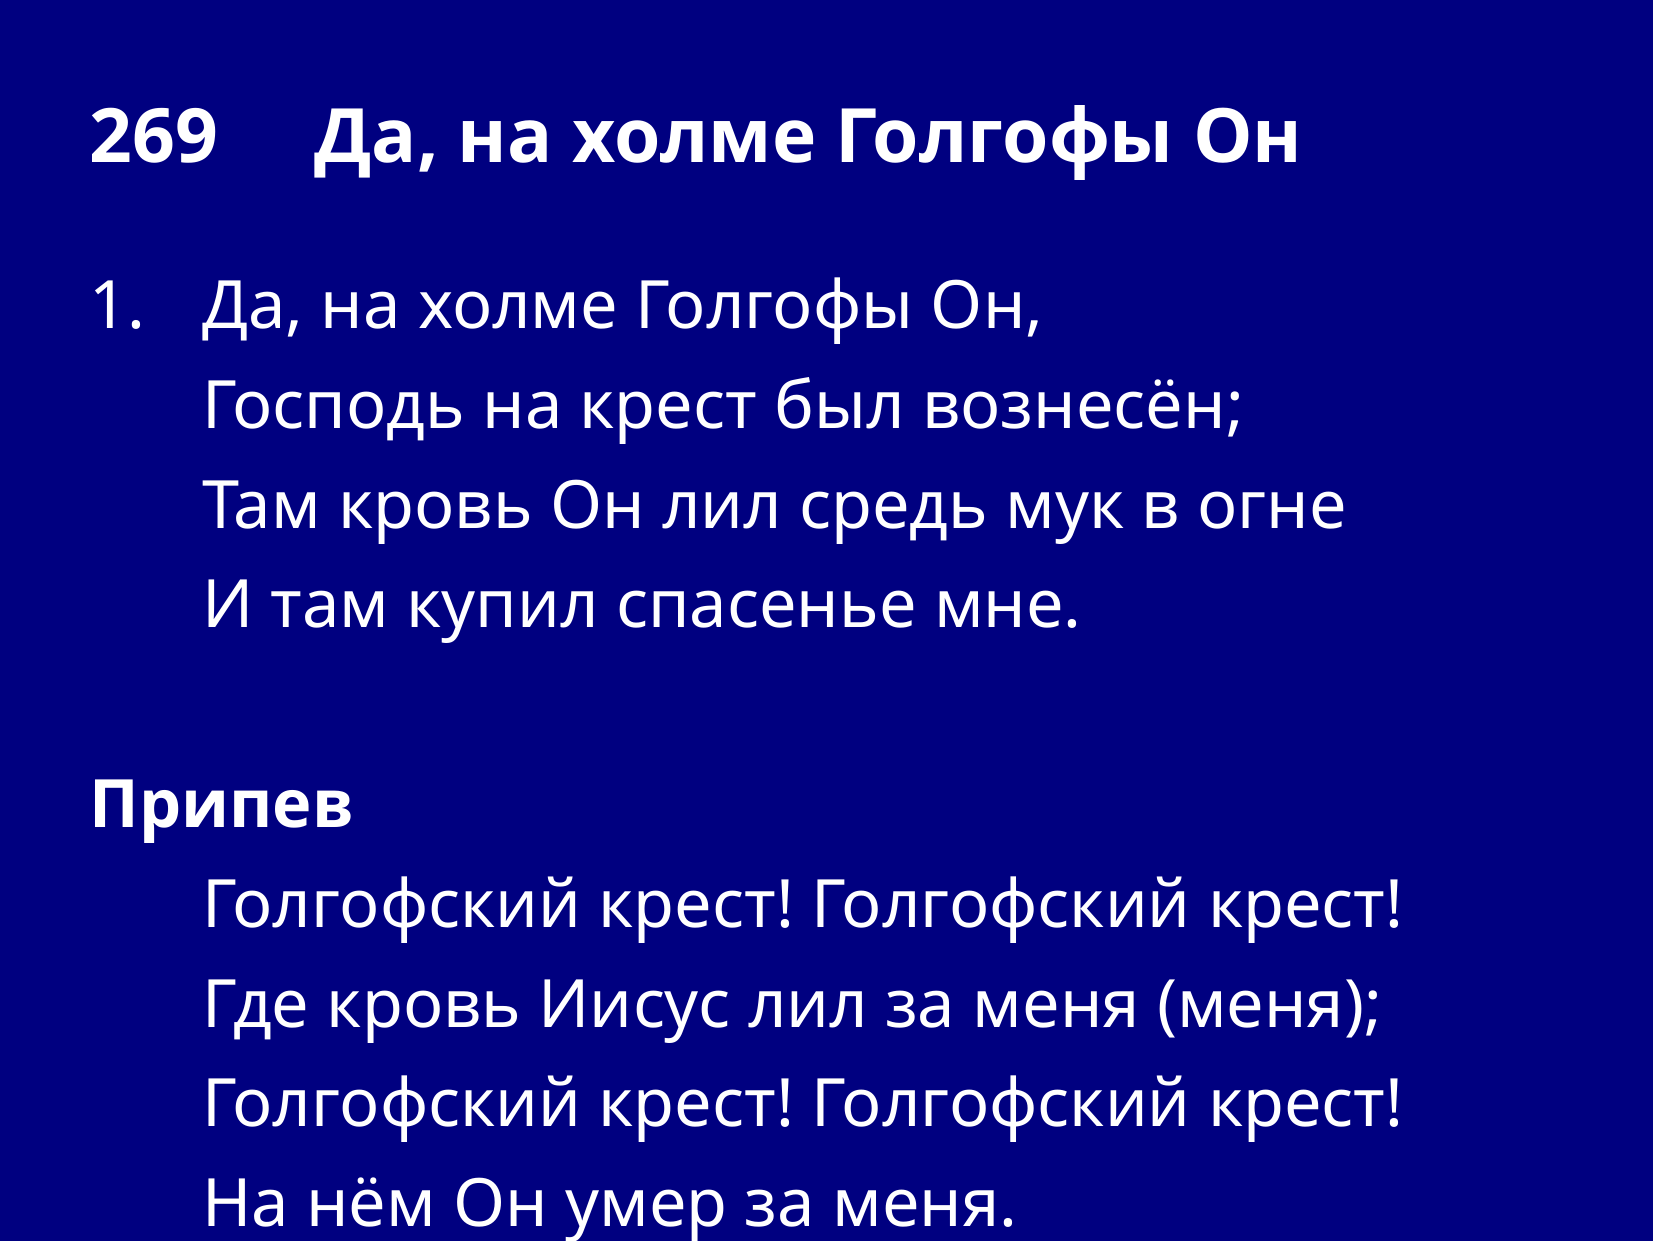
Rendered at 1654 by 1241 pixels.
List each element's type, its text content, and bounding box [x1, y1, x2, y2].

text_box 269 Да, на холме Голгофы Он [75, 75, 1576, 188]
text_box 1. Да, на холме Голгофы Он, Господь на крест был вознесён; Там кровь Он лил средь мук в огне И там купил спасенье мне. Припев Голгофский крест! Голгофский крест! Где кровь Иисус лил за меня (меня); Голгофский крест! Голгофский крест! На нём Он умер за меня. [75, 188, 1576, 1163]
